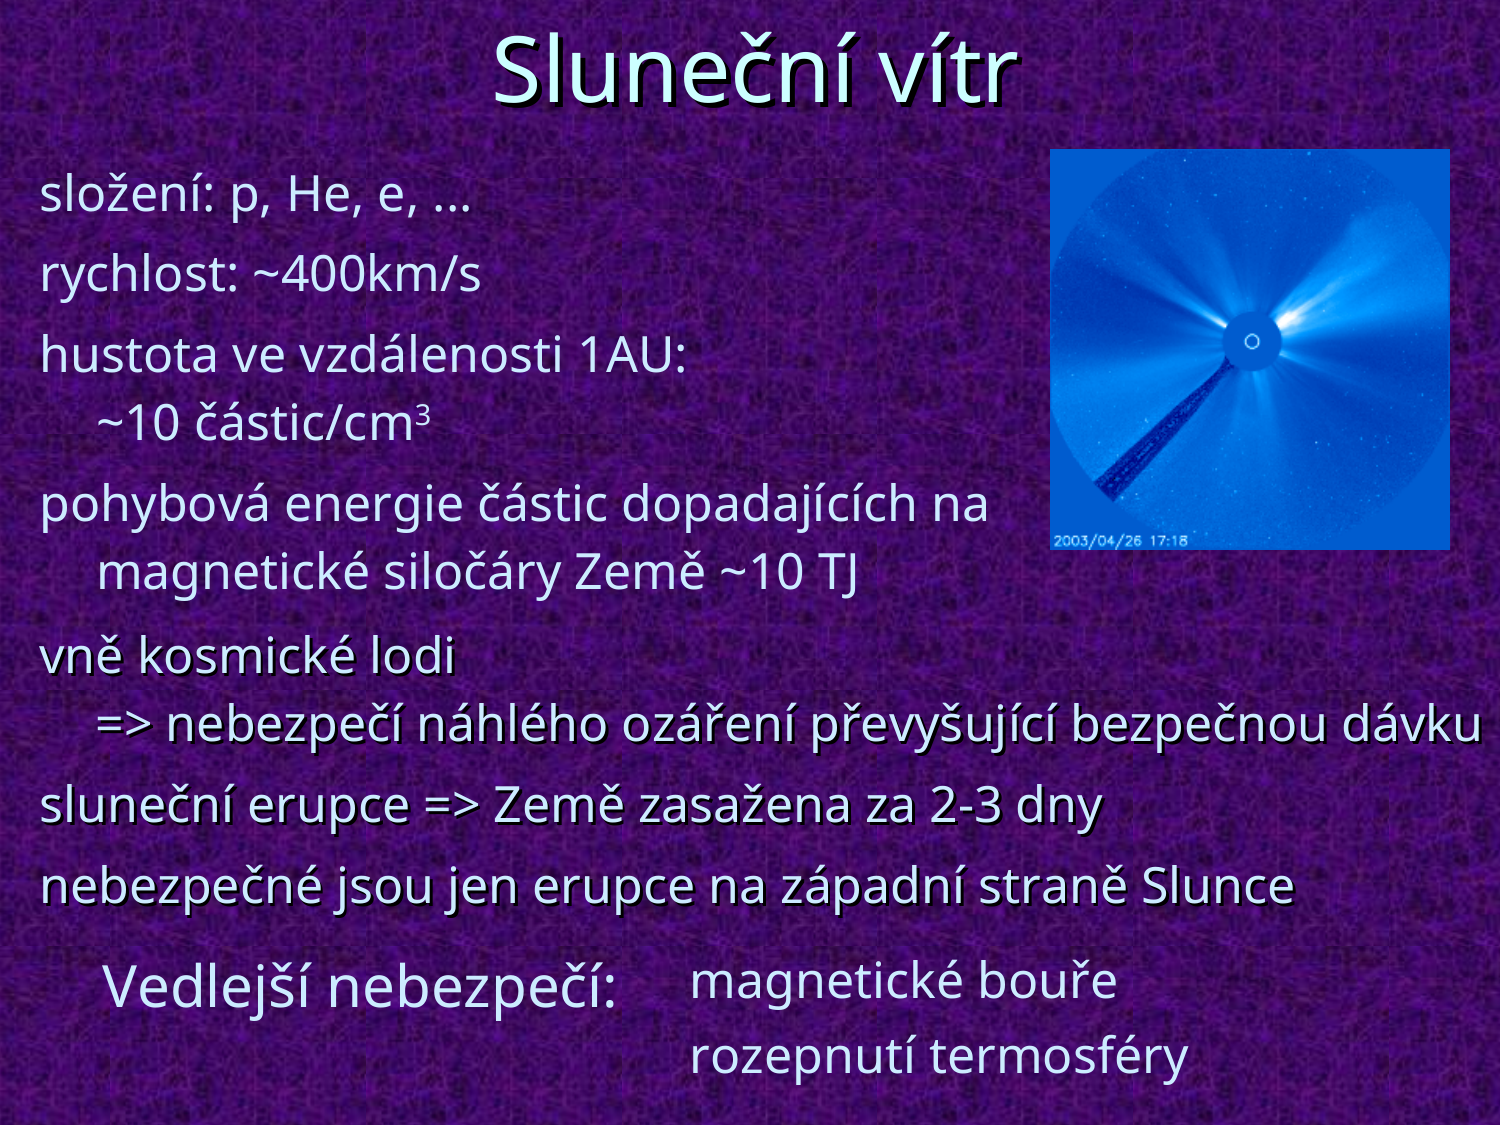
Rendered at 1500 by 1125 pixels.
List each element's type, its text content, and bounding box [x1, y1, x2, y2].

picture [0, 0, 1500, 1125]
title Sluneční vítr [450, 15, 1063, 138]
text_box rozepnutí termosféry [674, 1012, 1388, 1088]
text_box magnetické bouře [713, 937, 1388, 1012]
list vně kosmické lodi => nebezpečí náhlého ozáření převyšující bezpečnou dávku sluneční erupce => Země zasažena za 2-3 dny nebezpečné jsou jen erupce na západní straně Slunce [24, 612, 1500, 944]
text_box Vedlejší nebezpečí: [87, 937, 713, 1026]
text_box složení: p, He, e, ... rychlost: ~400km/s hustota ve vzdálenosti 1AU: ~10 částic/cm3 pohybová energie částic dopadajících na magnetické siločáry Země ~10 TJ [24, 149, 1463, 563]
